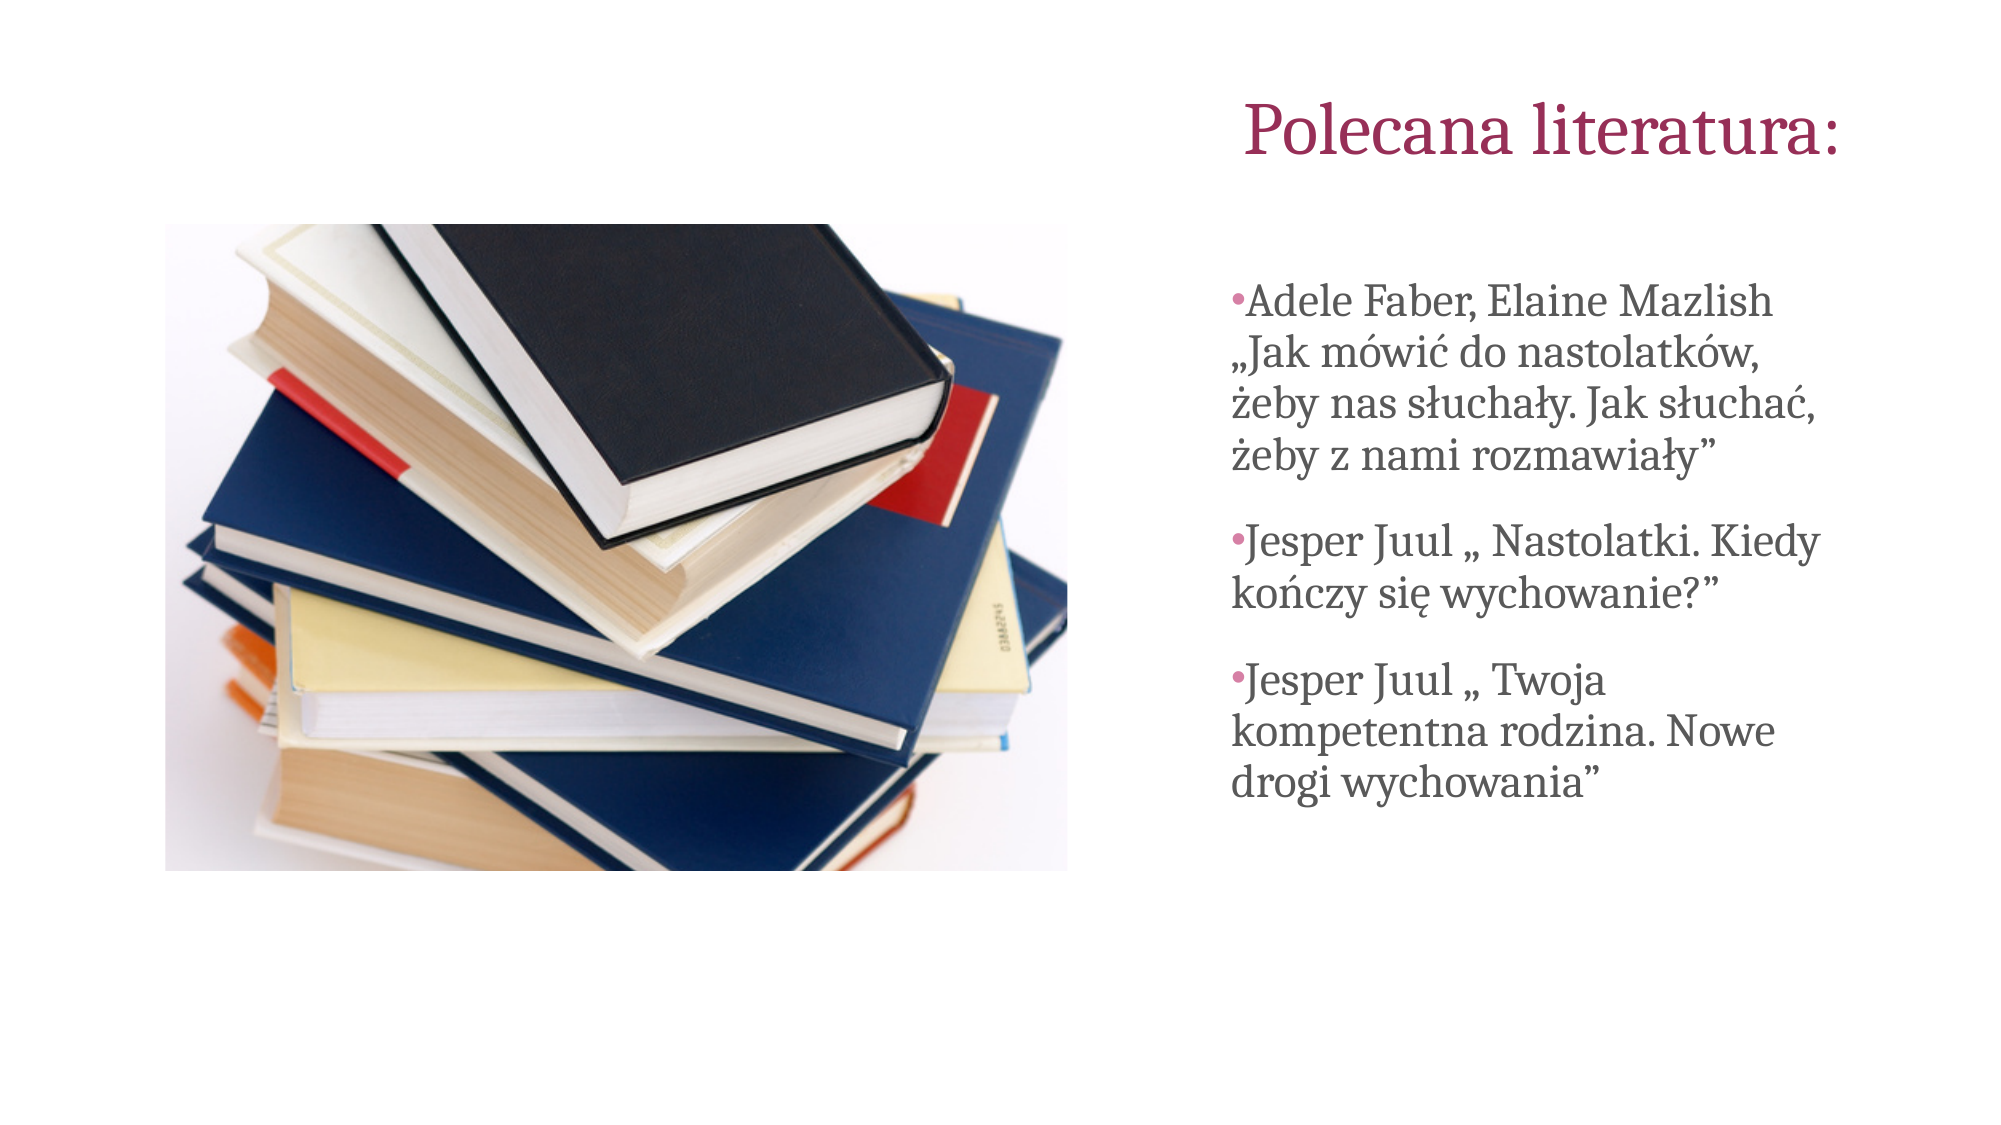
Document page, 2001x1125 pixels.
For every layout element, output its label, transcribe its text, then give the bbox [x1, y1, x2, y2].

title Polecana literatura: [1229, 82, 1860, 346]
picture [165, 224, 1068, 871]
list Adele Faber, Elaine Mazlish „Jak mówić do nastolatków, żeby nas słuchały. Jak słuchać, żeby z nami rozmawiały” Jesper Juul „ Nastolatki. Kiedy kończy się wychowanie?” Jesper Juul „ Twoja kompetentna rodzina. Nowe drogi wychowania” [1216, 268, 1847, 863]
